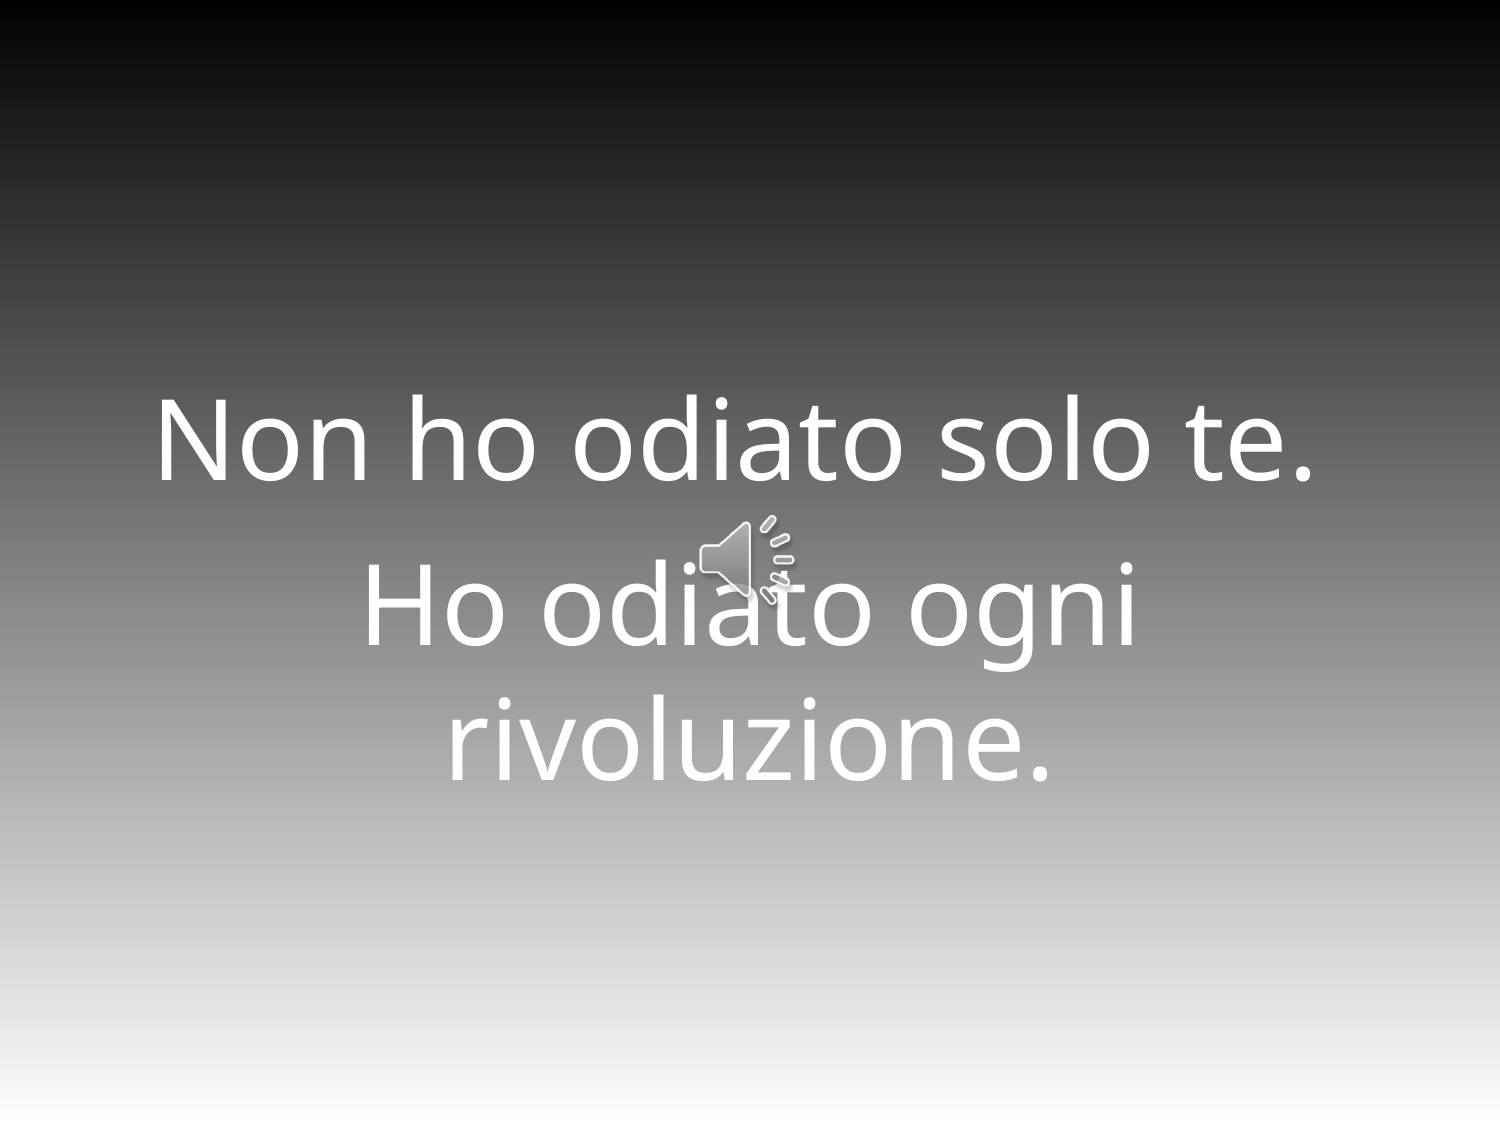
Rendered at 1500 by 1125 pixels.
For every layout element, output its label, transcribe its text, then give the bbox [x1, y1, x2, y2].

picture [699, 512, 800, 613]
list Non ho odiato solo te. Ho odiato ogni rivoluzione. [75, 101, 1425, 1005]
